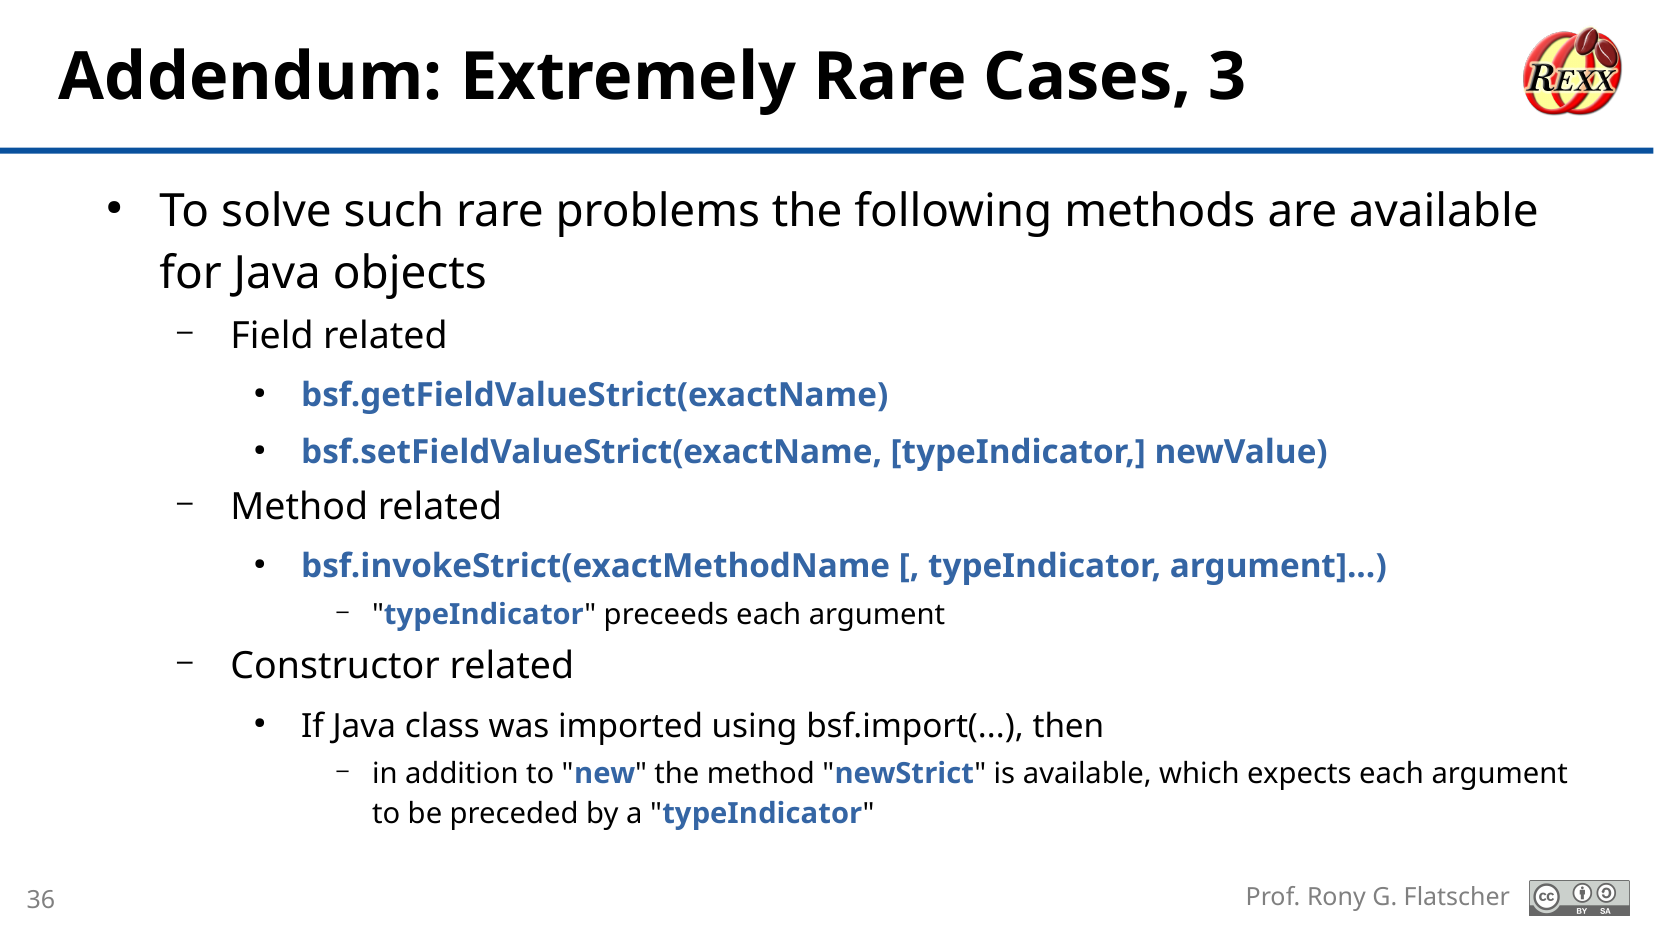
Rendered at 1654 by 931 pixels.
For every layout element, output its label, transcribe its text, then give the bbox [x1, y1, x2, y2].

title Addendum: Extremely Rare Cases, 3 [0, 0, 1625, 148]
list To solve such rare problems the following methods are available for Java objects Field related bsf.getFieldValueStrict(exactName) bsf.setFieldValueStrict(exactName, [typeIndicator,] newValue) Method related bsf.invokeStrict(exactMethodName [, typeIndicator, argument]...) "typeIndicator" preceeds each argument Constructor related If Java class was imported using bsf.import(...), then in addition to "new" the method "newStrict" is available, which expects each argument to be preceded by a "typeIndicator" [88, 177, 1577, 857]
